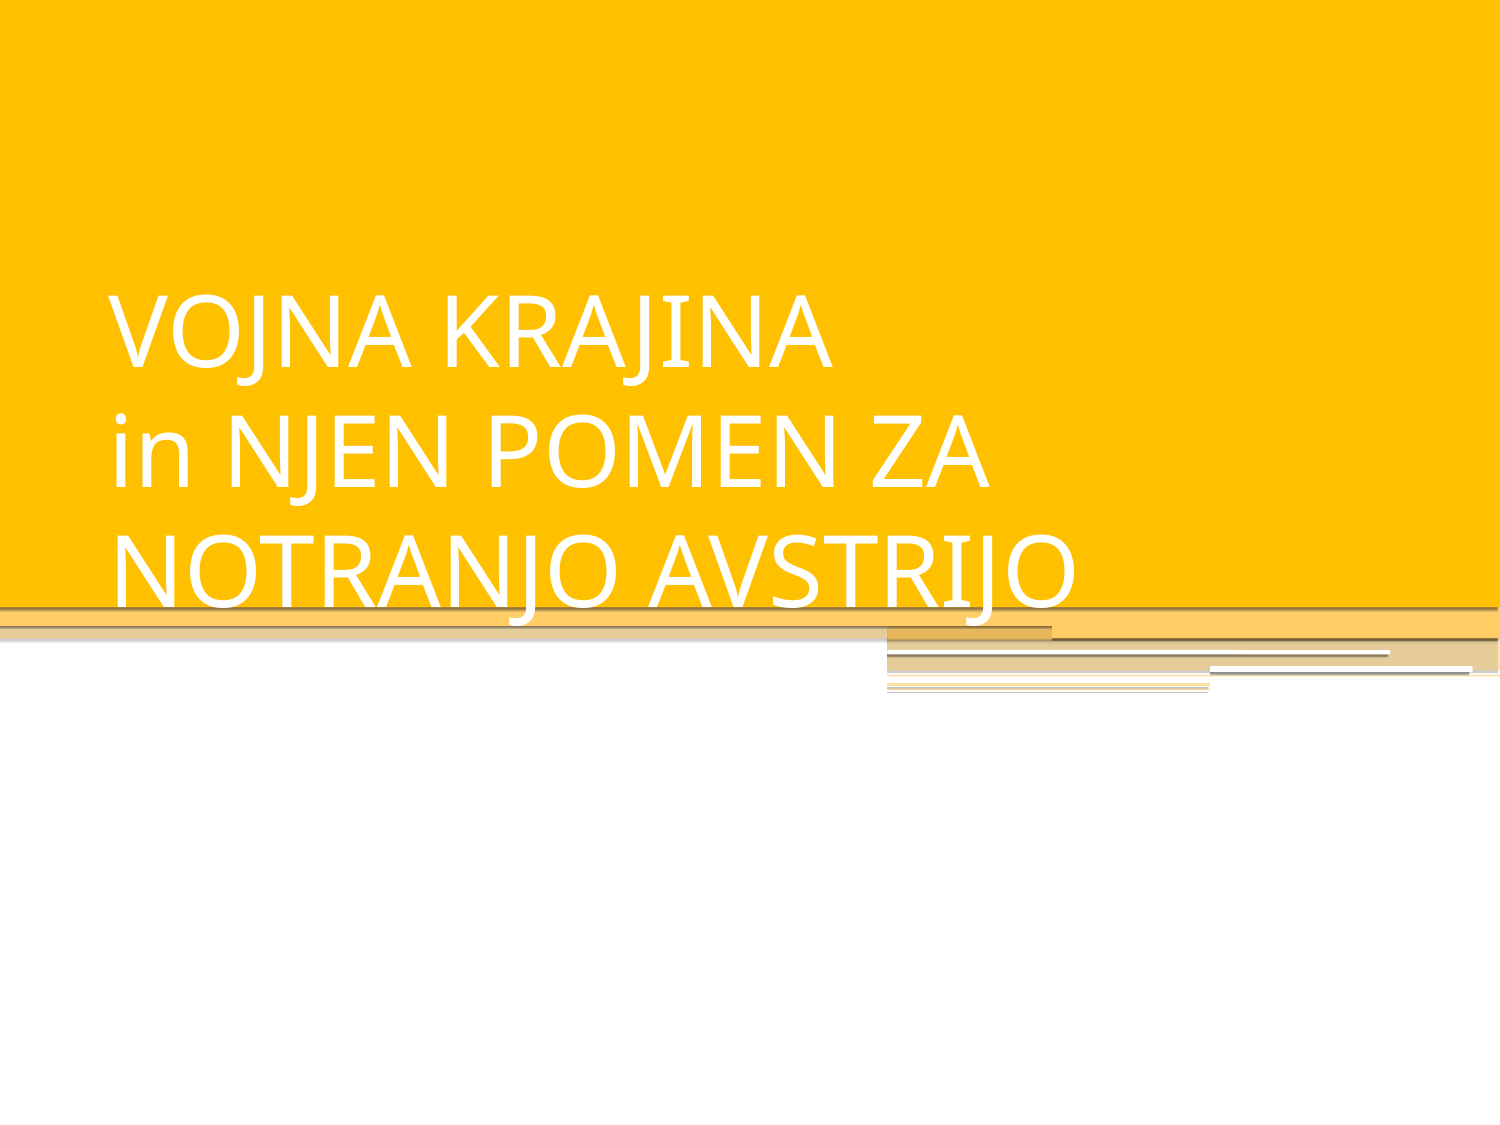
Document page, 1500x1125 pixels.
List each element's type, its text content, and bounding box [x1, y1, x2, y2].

title VOJNA KRAJINA in NJEN POMEN ZA NOTRANJO AVSTRIJO [93, 210, 1463, 636]
